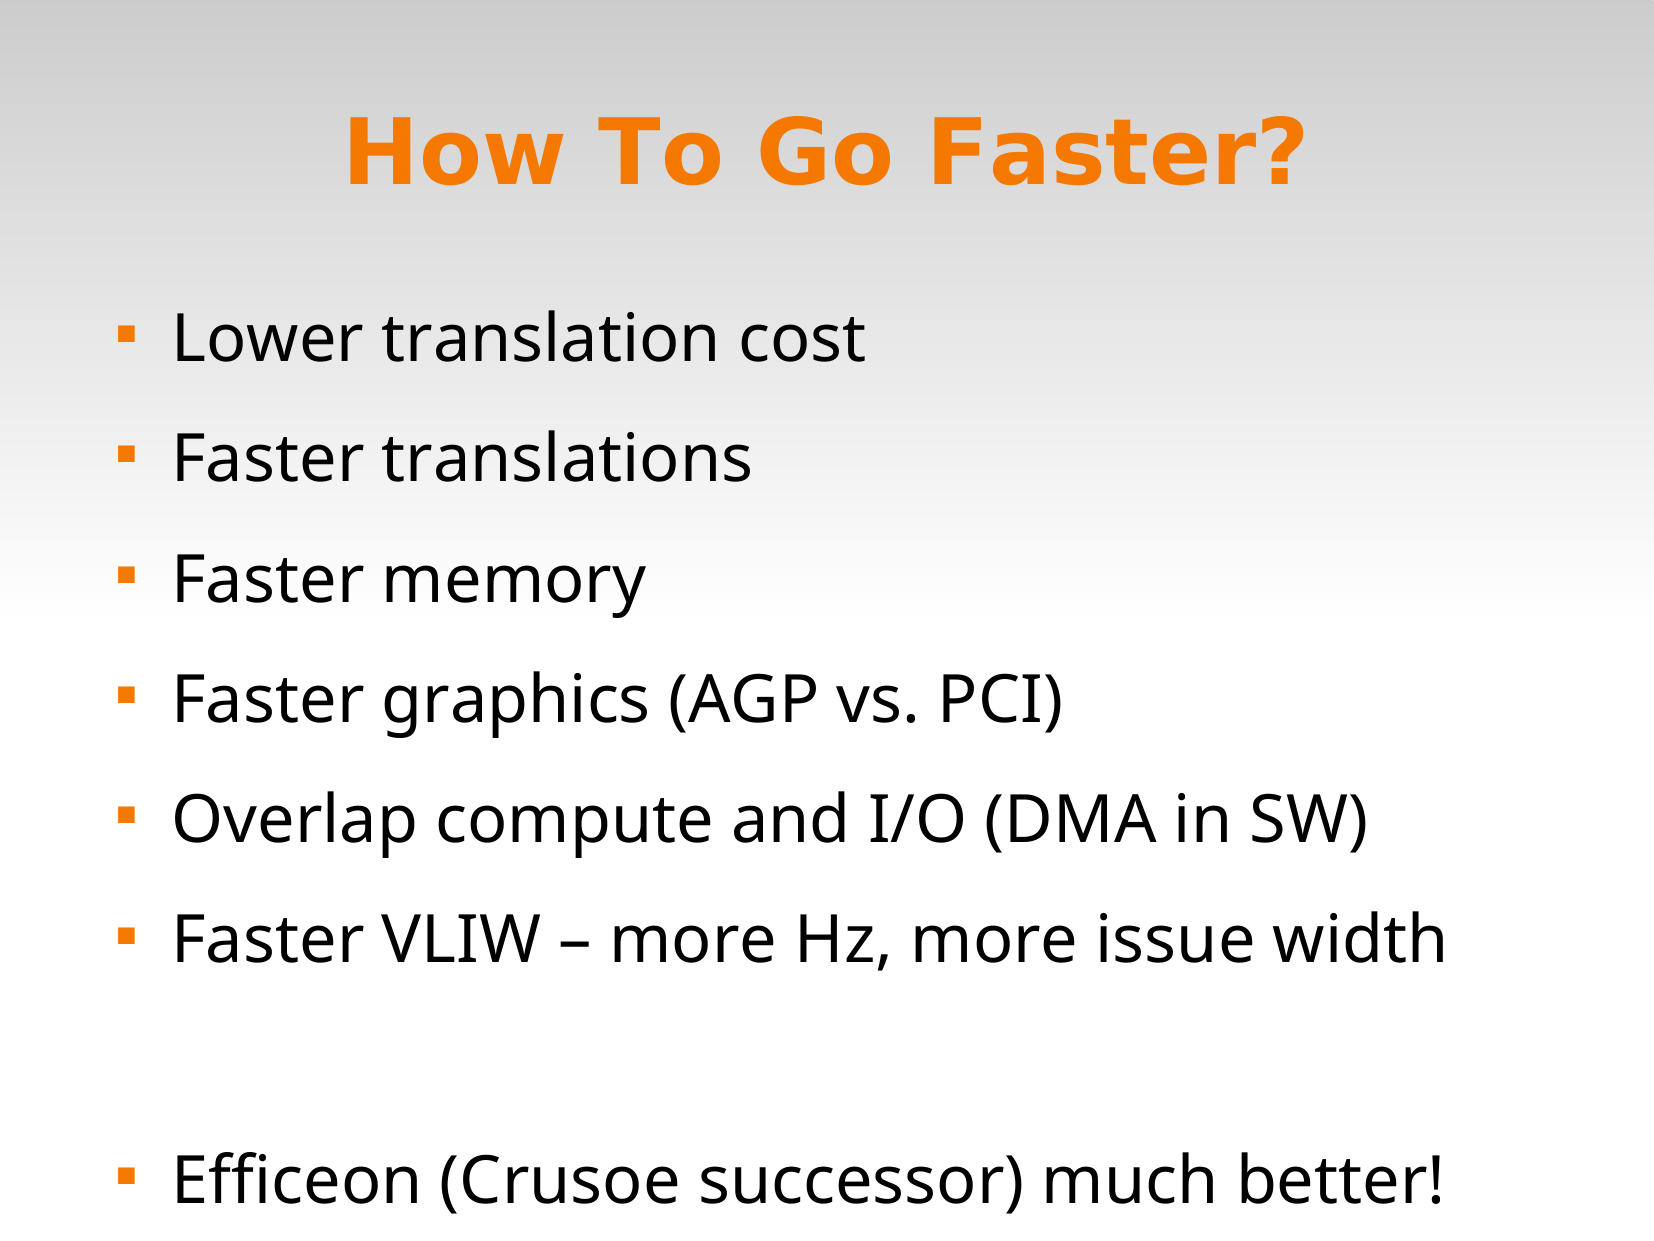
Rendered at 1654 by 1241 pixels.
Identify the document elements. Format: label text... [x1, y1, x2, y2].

title How To Go Faster? [82, 56, 1571, 250]
list Lower translation cost Faster translations Faster memory Faster graphics (AGP vs. PCI) Overlap compute and I/O (DMA in SW) Faster VLIW – more Hz, more issue width Efficeon (Crusoe successor) much better! [82, 290, 1571, 1138]
